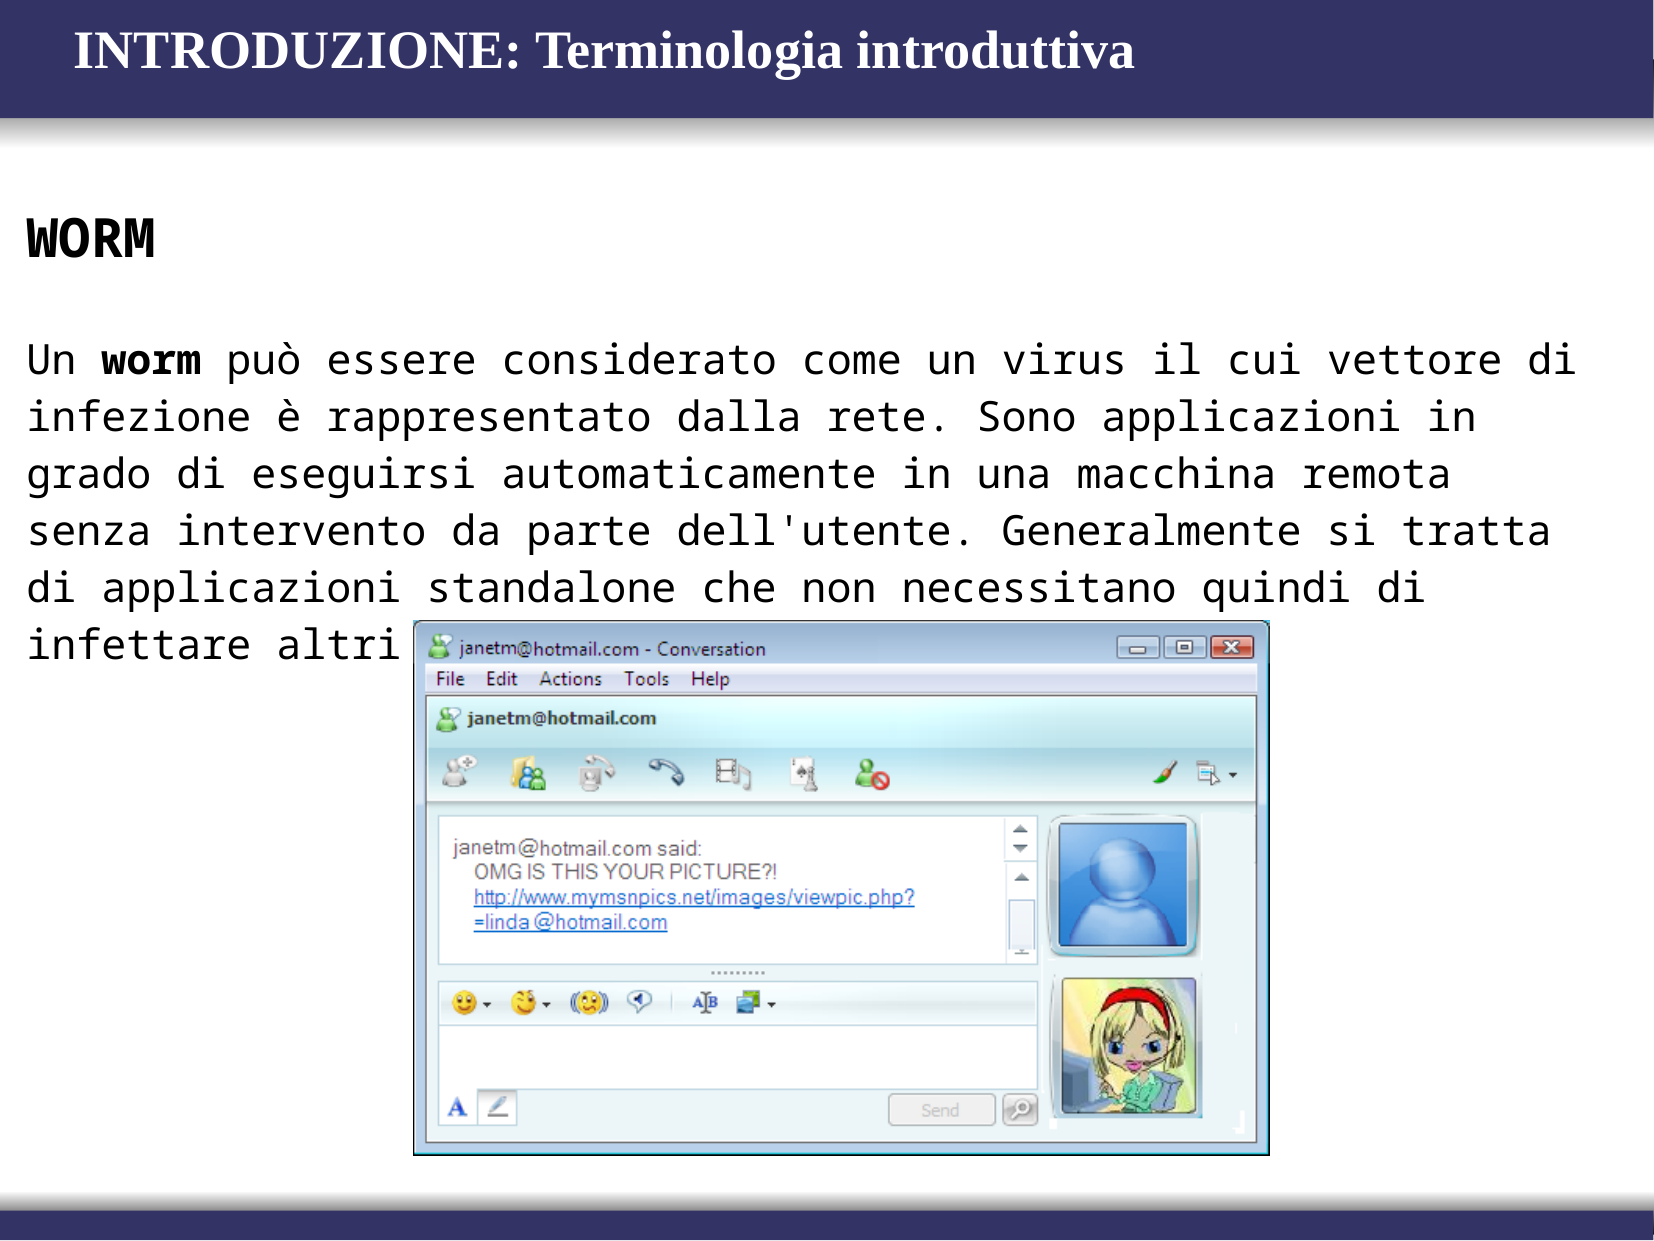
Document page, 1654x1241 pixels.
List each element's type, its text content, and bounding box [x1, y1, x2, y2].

text_box WORM Un worm può essere considerato come un virus il cui vettore di infezione è rappresentato dalla rete. Sono applicazioni in grado di eseguirsi automaticamente in una macchina remota senza intervento da parte dell'utente. Generalmente si tratta di applicazioni standalone che non necessitano quindi di infettare altri file. [11, 191, 1595, 550]
text_box INTRODUZIONE: Terminologia introduttiva [59, 12, 1152, 89]
text_box [0, 0, 1654, 148]
picture [413, 620, 1270, 1156]
text_box [0, 1192, 1654, 1241]
